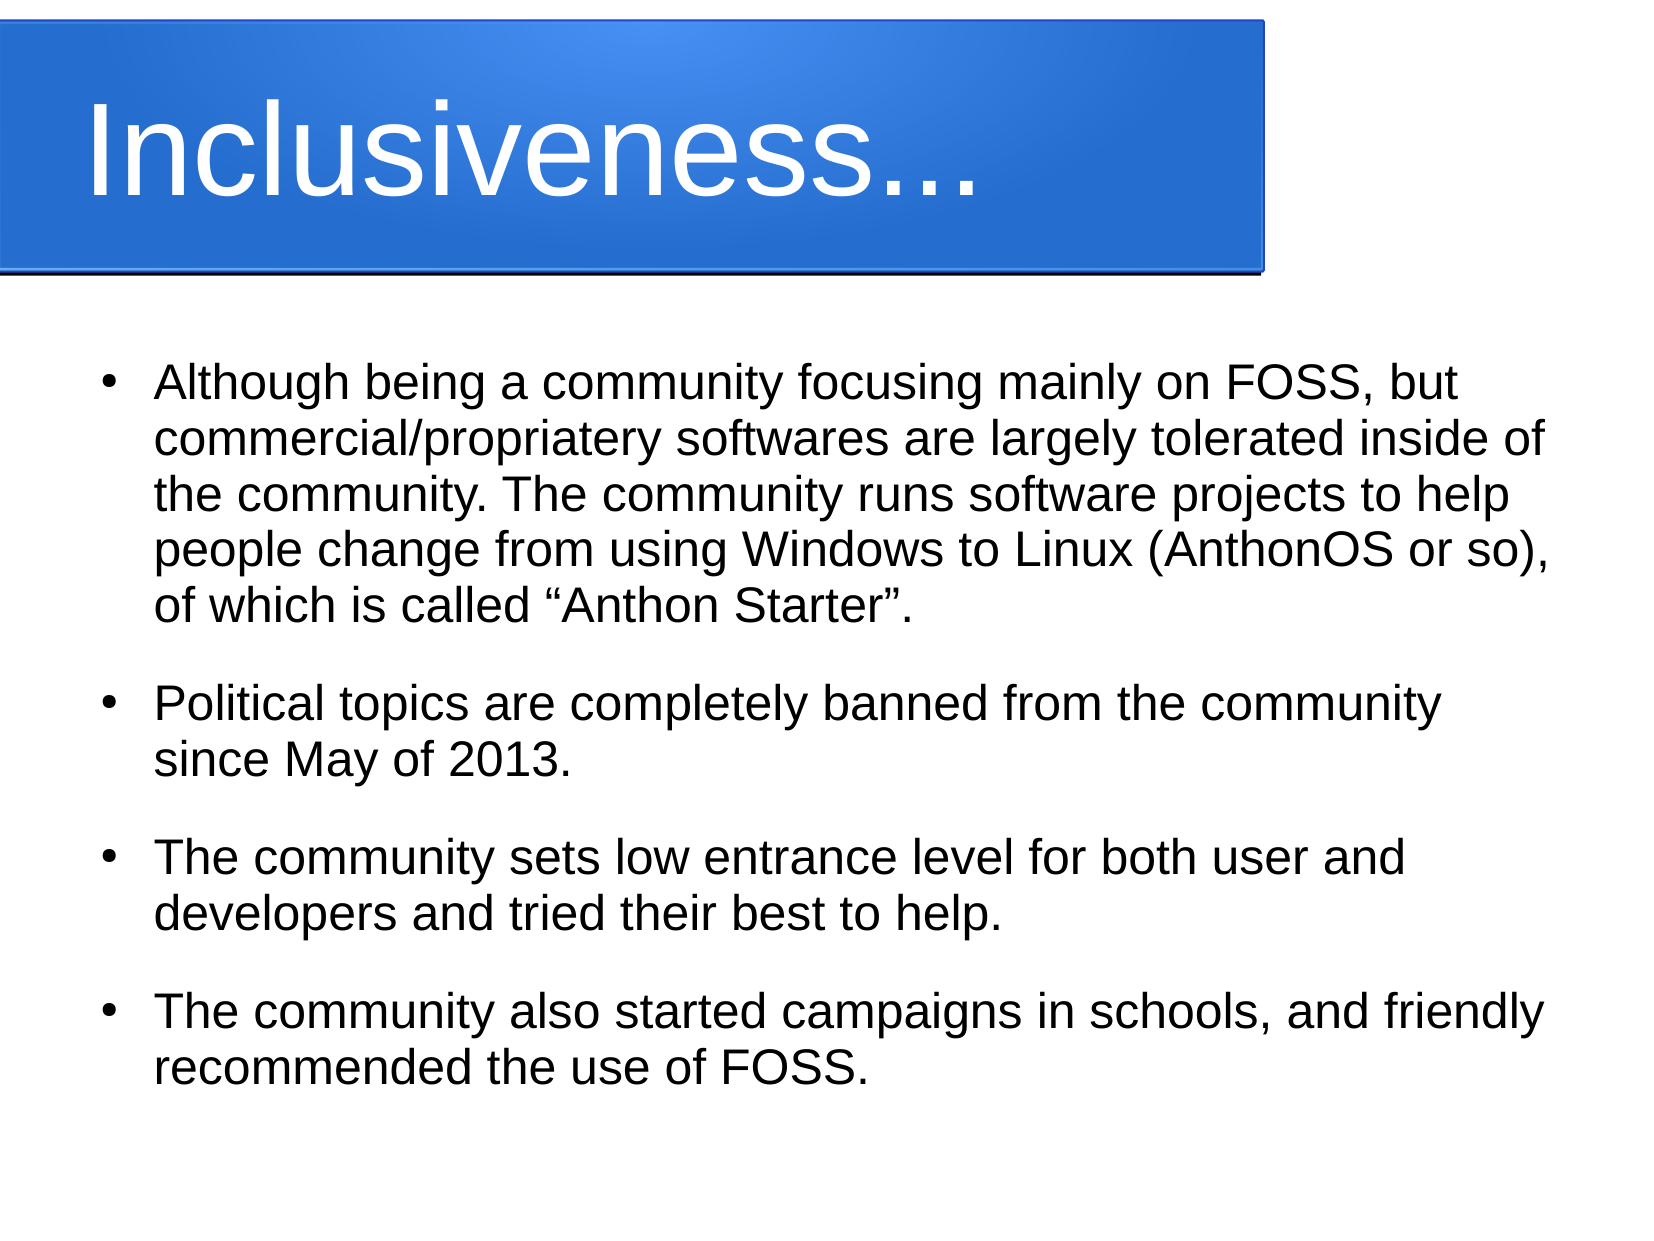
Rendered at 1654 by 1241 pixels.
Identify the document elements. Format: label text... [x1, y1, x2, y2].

title Inclusiveness... [82, 47, 1235, 252]
list Although being a community focusing mainly on FOSS, but commercial/propriatery softwares are largely tolerated inside of the community. The community runs software projects to help people change from using Windows to Linux (AnthonOS or so), of which is called “Anthon Starter”. Political topics are completely banned from the community since May of 2013. The community sets low entrance level for both user and developers and tried their best to help. The community also started campaigns in schools, and friendly recommended the use of FOSS. [82, 354, 1571, 1241]
